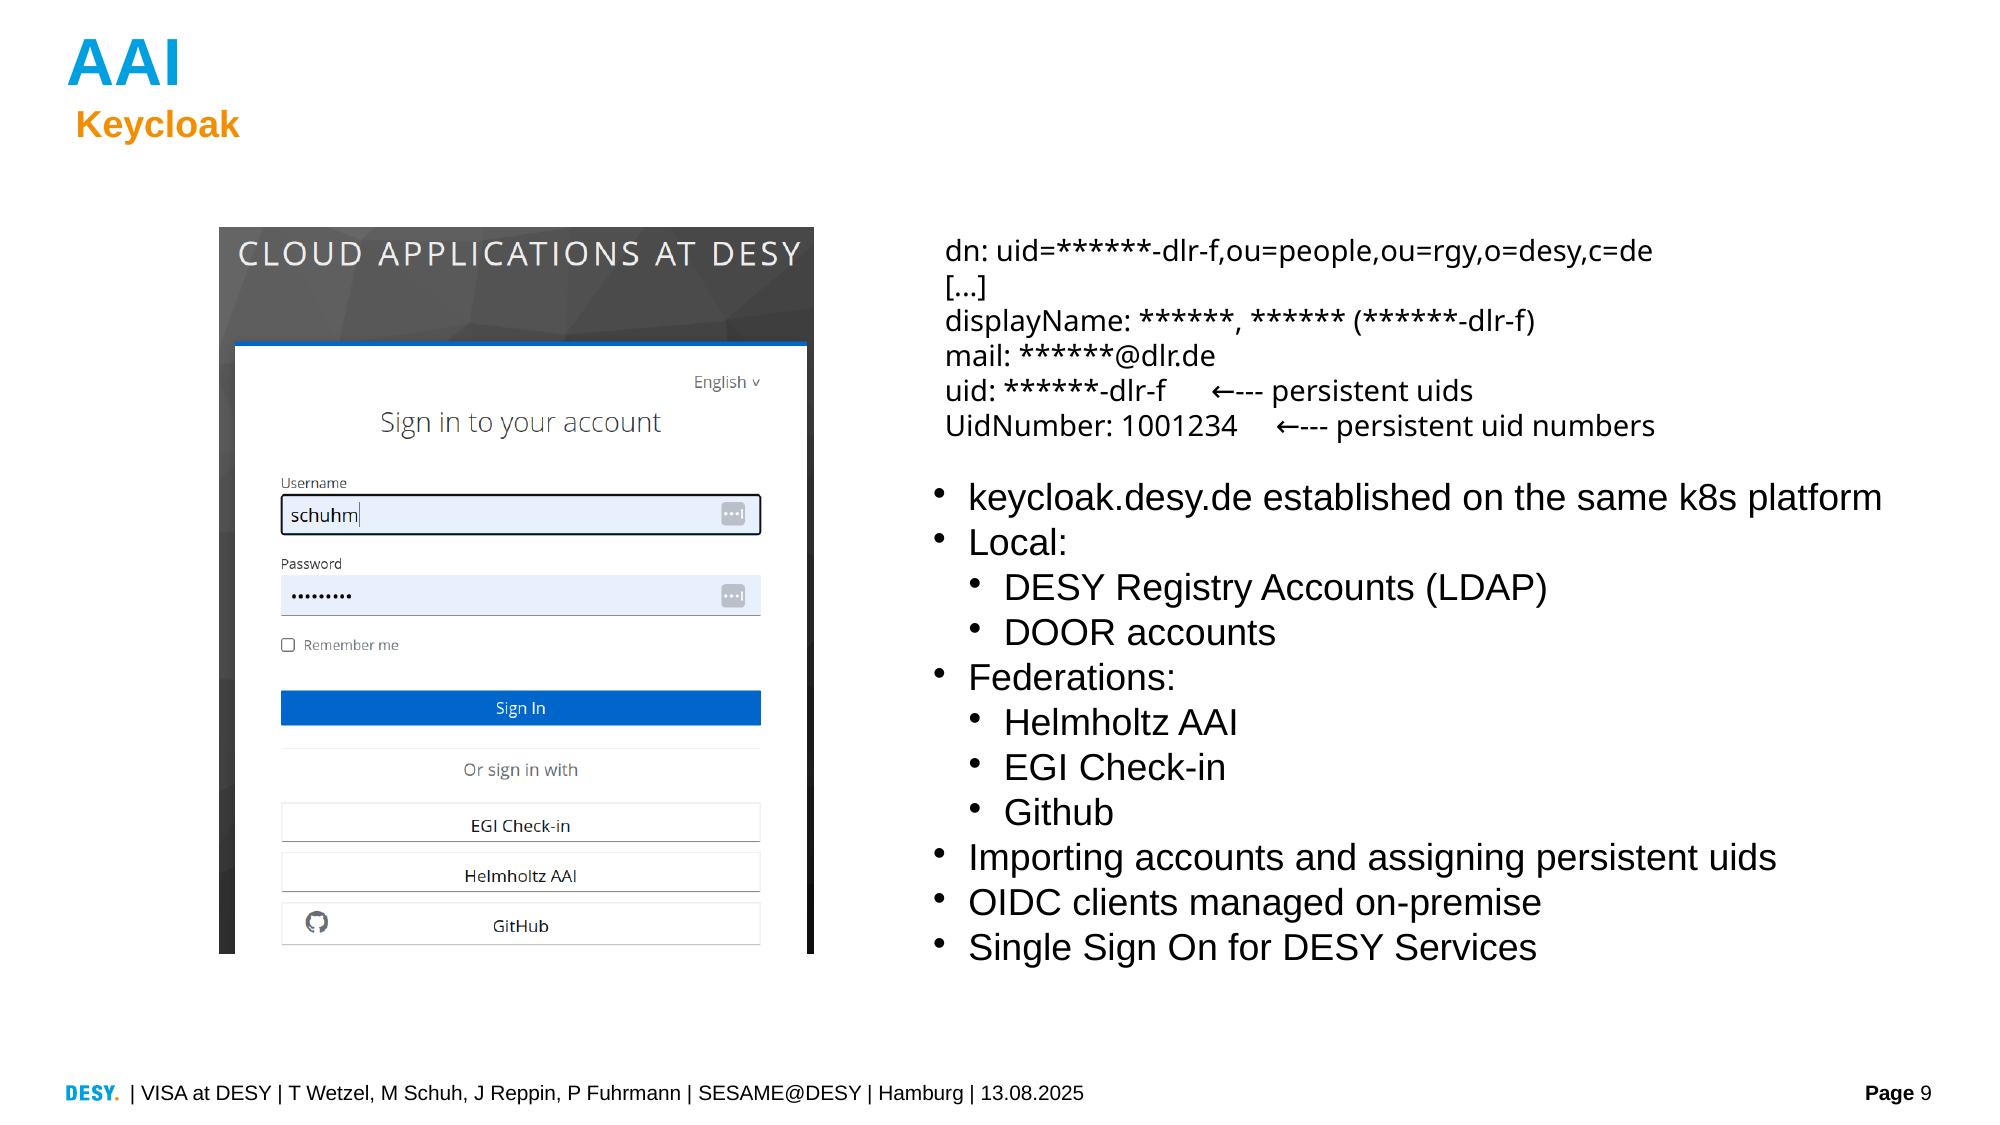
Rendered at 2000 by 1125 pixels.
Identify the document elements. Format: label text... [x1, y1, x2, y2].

text_box keycloak.desy.de established on the same k8s platform Local: DESY Registry Accounts (LDAP) DOOR accounts Federations: Helmholtz AAI EGI Check-in Github Importing accounts and assigning persistent uids OIDC clients managed on-premise Single Sign On for DESY Services [918, 465, 1923, 985]
picture [219, 227, 814, 954]
text_box Keycloak [60, 93, 1980, 150]
text_box dn: uid=******-dlr-f,ou=people,ou=rgy,o=desy,c=de [...] displayName: ******, ****** (******-dlr-f) mail: ******@dlr.de uid: ******-dlr-f ←--- persistent uids UidNumber: 1001234 ←--- persistent uid numbers [929, 224, 1860, 465]
text_box AAI [66, 27, 1931, 101]
